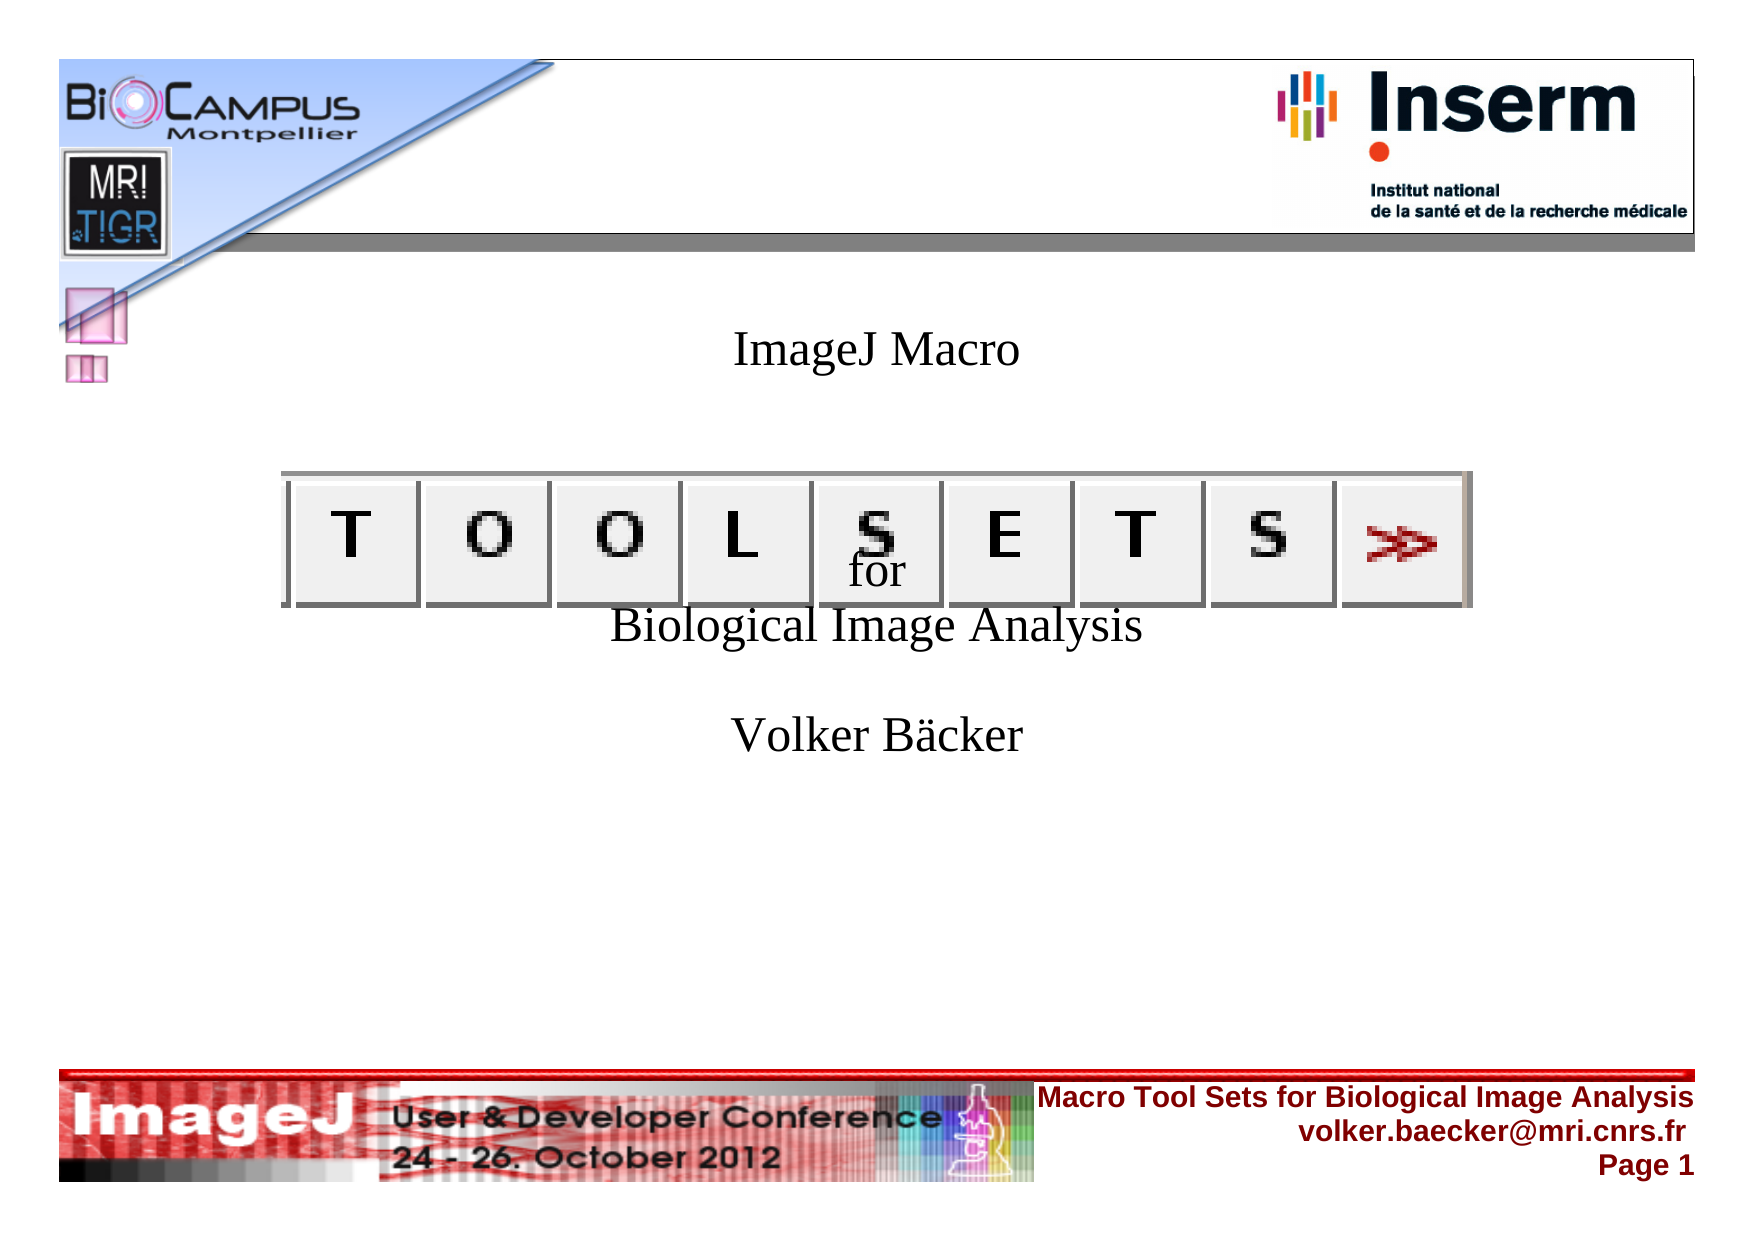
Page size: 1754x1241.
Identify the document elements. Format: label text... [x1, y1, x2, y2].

picture [59, 1069, 1695, 1182]
subtitle ImageJ Macro for Biological Image Analysis Volker Bäcker [59, 59, 1695, 1055]
